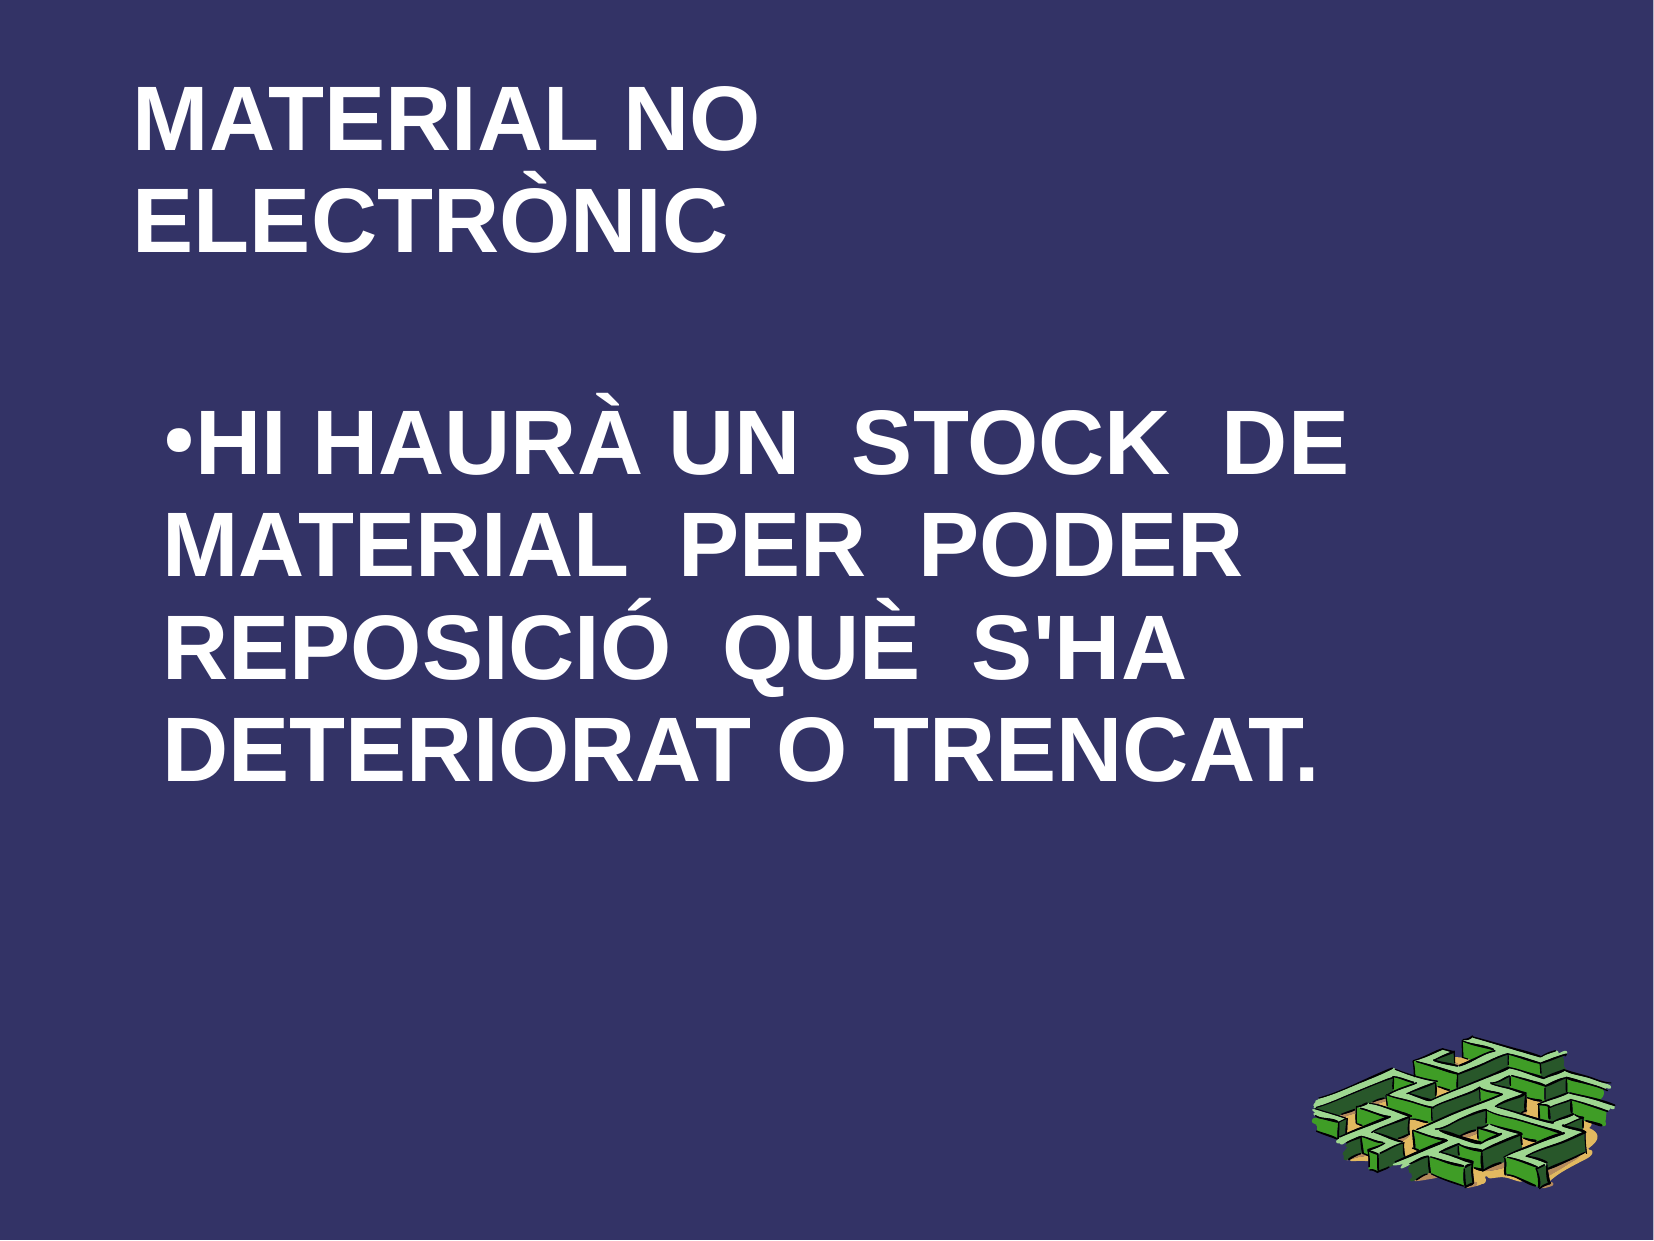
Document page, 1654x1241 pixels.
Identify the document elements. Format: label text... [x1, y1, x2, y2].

text_box HI HAURÀ UN STOCK DE MATERIAL PER PODER REPOSICIÓ QUÈ S'HA DETERIORAT O TRENCAT. [147, 383, 1600, 1004]
text_box MATERIAL NO ELECTRÒNIC [118, 59, 1424, 178]
